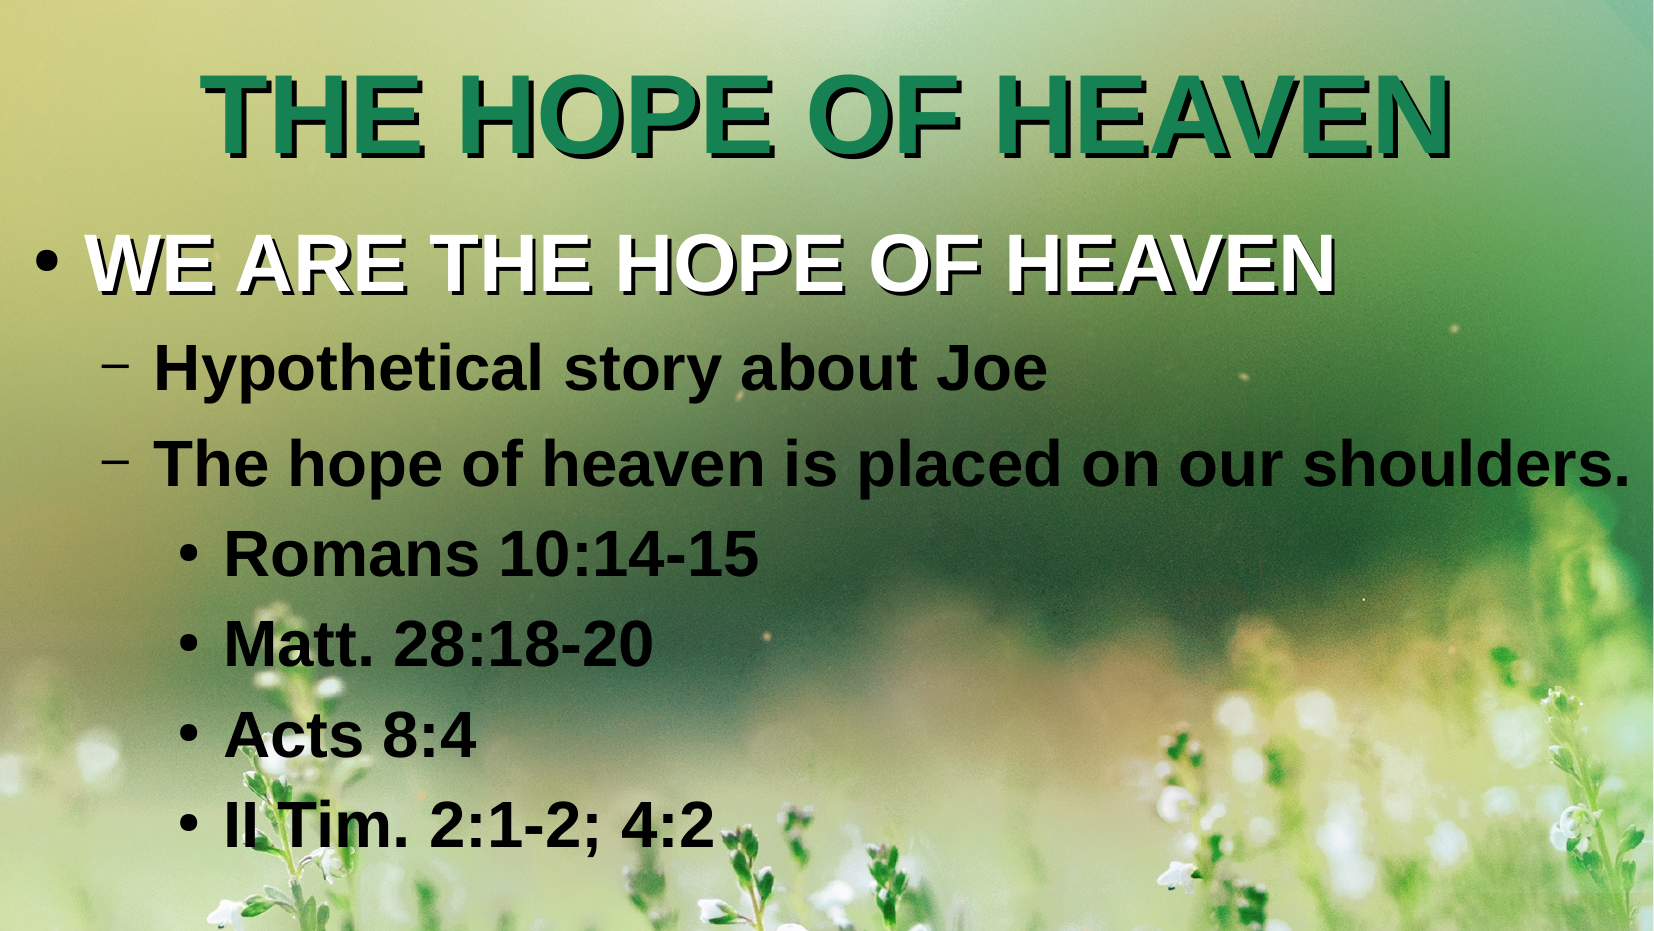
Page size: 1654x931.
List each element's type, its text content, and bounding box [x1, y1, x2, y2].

picture [0, 0, 1654, 931]
list WE ARE THE HOPE OF HEAVEN Hypothetical story about Joe The hope of heaven is placed on our shoulders. Romans 10:14-15 Matt. 28:18-20 Acts 8:4 II Tim. 2:1-2; 4:2 [15, 217, 1636, 931]
title THE HOPE OF HEAVEN [82, 37, 1571, 193]
